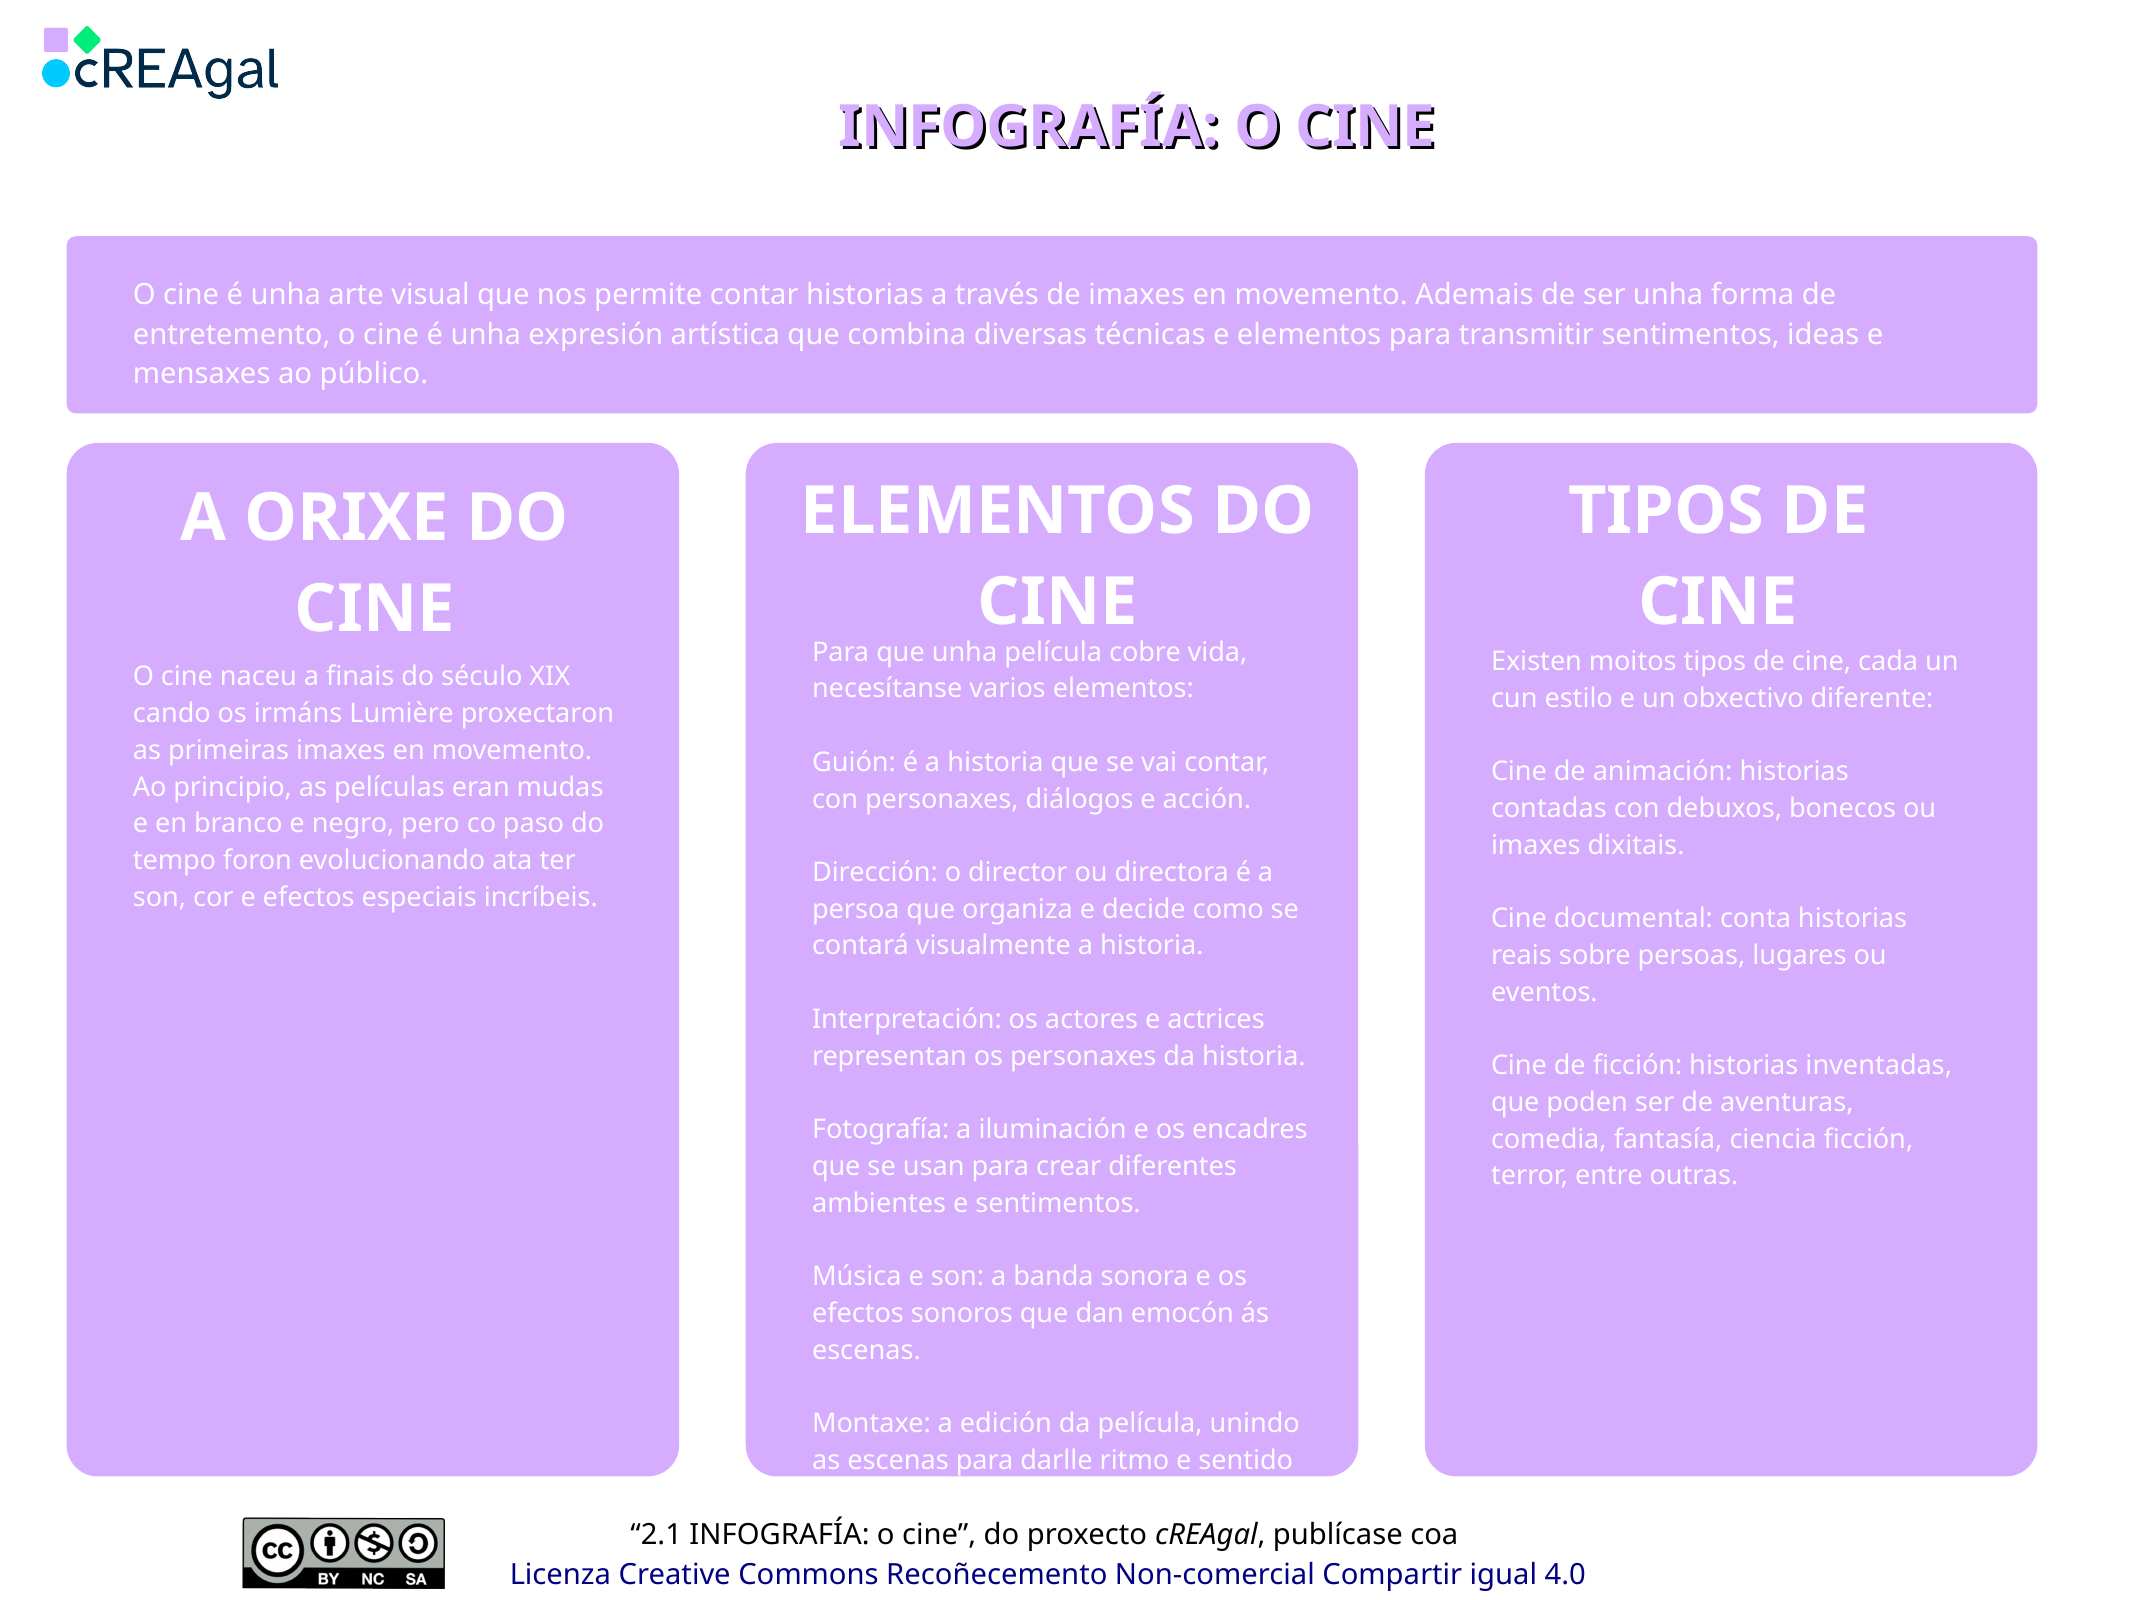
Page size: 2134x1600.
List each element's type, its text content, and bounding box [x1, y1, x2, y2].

text_box [1424, 442, 2038, 1477]
text_box [66, 236, 2038, 414]
text_box Existen moitos tipos de cine, cada un cun estilo e un obxectivo diferente: Cine de animación: historias contadas con debuxos, bonecos ou imaxes dixitais. Cine documental: conta historias reais sobre persoas, lugares ou eventos. Cine de ficción: historias inventadas, que poden ser de aventuras, comedia, fantasía, ciencia ficción, terror, entre outras. [1476, 561, 1985, 1337]
text_box INFOGRAFÍA: O CINE [383, 76, 1890, 232]
text_box O cine naceu a finais do século XIX cando os irmáns Lumière proxectaron as primeiras imaxes en movemento. Ao principio, as películas eran mudas e en branco e negro, pero co paso do tempo foron evolucionando ata ter son, cor e efectos especiais incríbeis. [118, 649, 631, 1061]
text_box [745, 442, 1359, 1477]
text_box A ORIXE DO CINE [153, 462, 597, 633]
text_box “2.1 INFOGRAFÍA: o cine”, do proxecto cREAgal, publícase coa Licenza Creative Commons Recoñecemento Non-comercial Compartir igual 4.0 [236, 1505, 1861, 1590]
text_box [66, 442, 680, 1477]
text_box Para que unha película cobre vida, necesítanse varios elementos: Guión: é a historia que se vai contar, con personaxes, diálogos e acción. Dirección: o director ou directora é a persoa que organiza e decide como se contará visualmente a historia. Interpretación: os actores e actrices representan os personaxes da historia. Fotografía: a iluminación e os encadres que se usan para crear diferentes ambientes e sentimentos. Música e son: a banda sonora e os efectos sonoros que dan emocón ás escenas. Montaxe: a edición da película, unindo as escenas para darlle ritmo e sentido á historia. [797, 625, 1329, 1544]
text_box ELEMENTOS DO CINE [767, 454, 1349, 626]
text_box O cine é unha arte visual que nos permite contar historias a través de imaxes en movemento. Ademais de ser unha forma de entretemento, o cine é unha expresión artí­stica que combina diversas técnicas e elementos para transmitir sentimentos, ideas e mensaxes ao público. [118, 265, 2008, 387]
text_box TIPOS DE CINE [1464, 454, 1973, 719]
picture [42, 26, 278, 99]
picture [242, 1517, 445, 1589]
